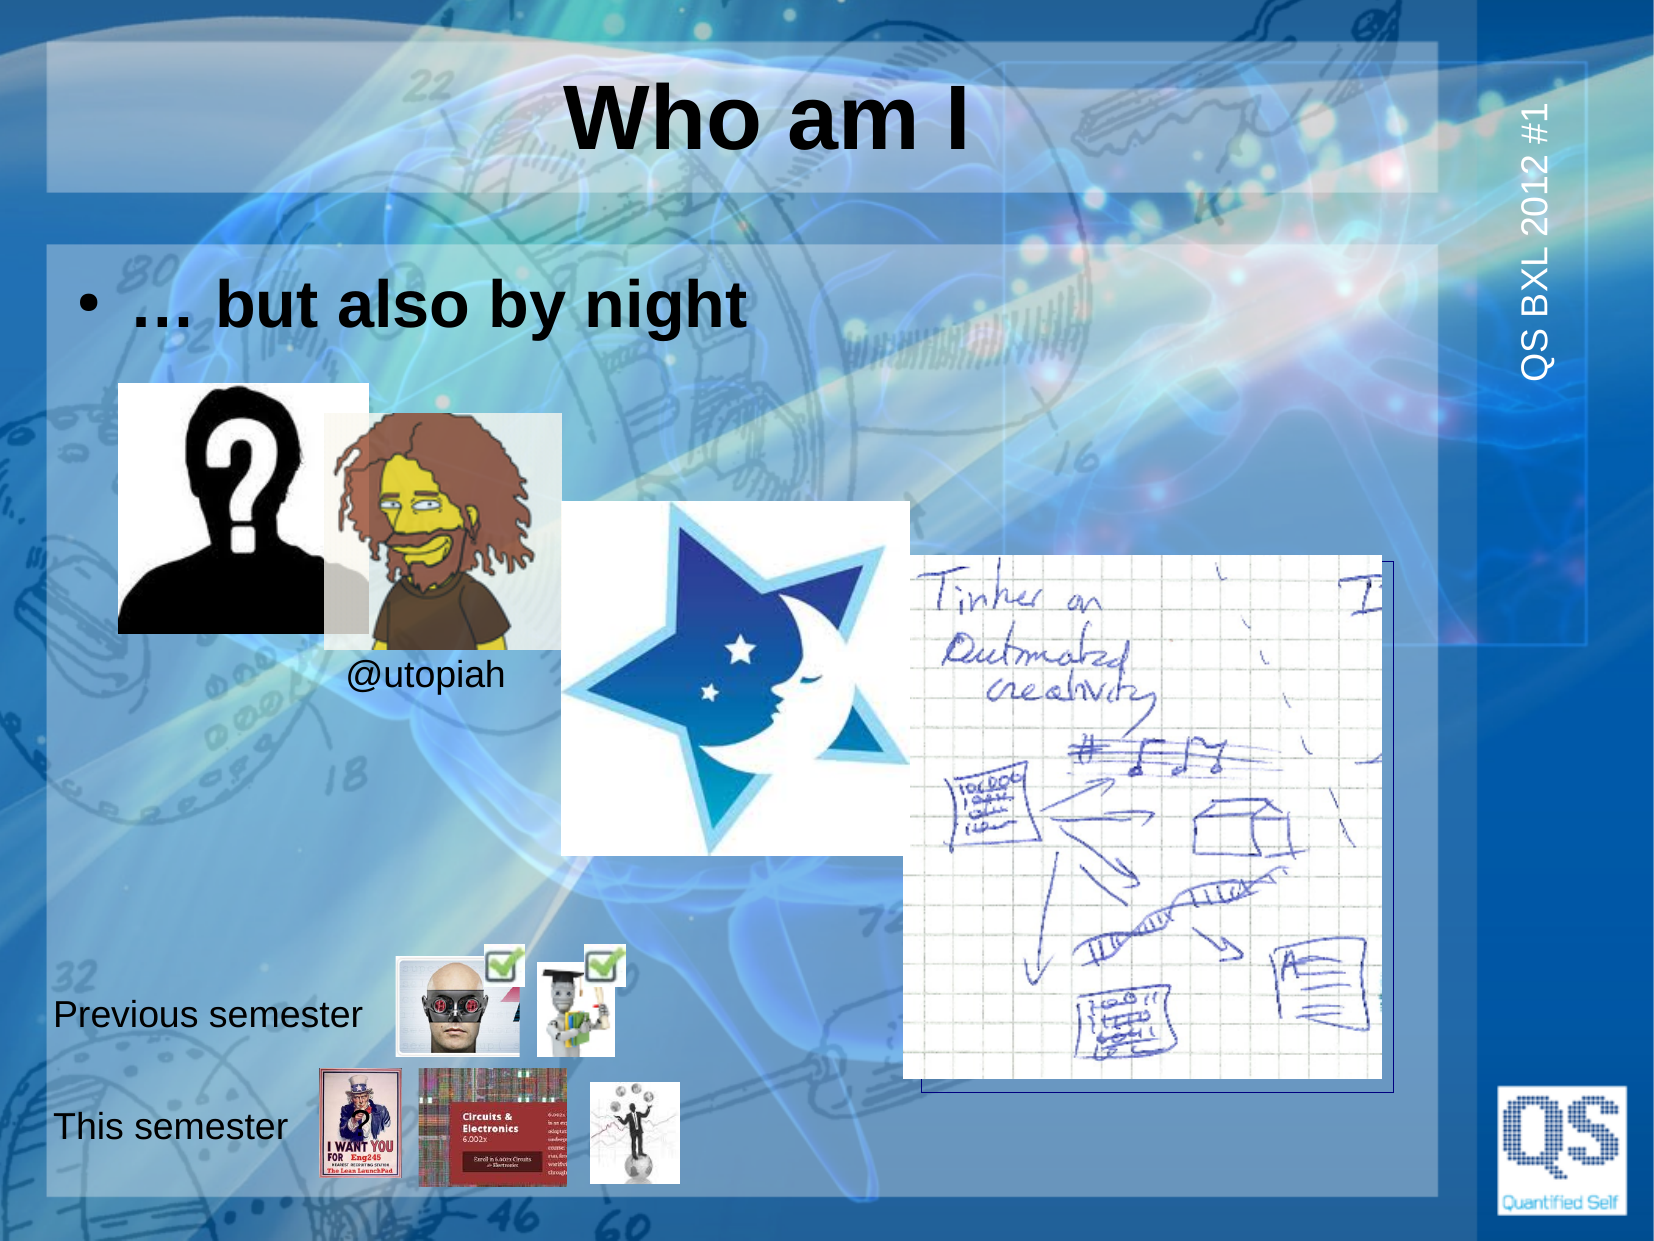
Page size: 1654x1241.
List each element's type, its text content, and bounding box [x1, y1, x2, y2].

title Who am I [59, 14, 1477, 222]
list … but also by night [59, 266, 1430, 1182]
text_box Previous semester [38, 986, 378, 1044]
text_box @utopiah [330, 645, 521, 703]
text_box This semester [38, 1098, 304, 1156]
picture [0, 0, 1654, 1241]
